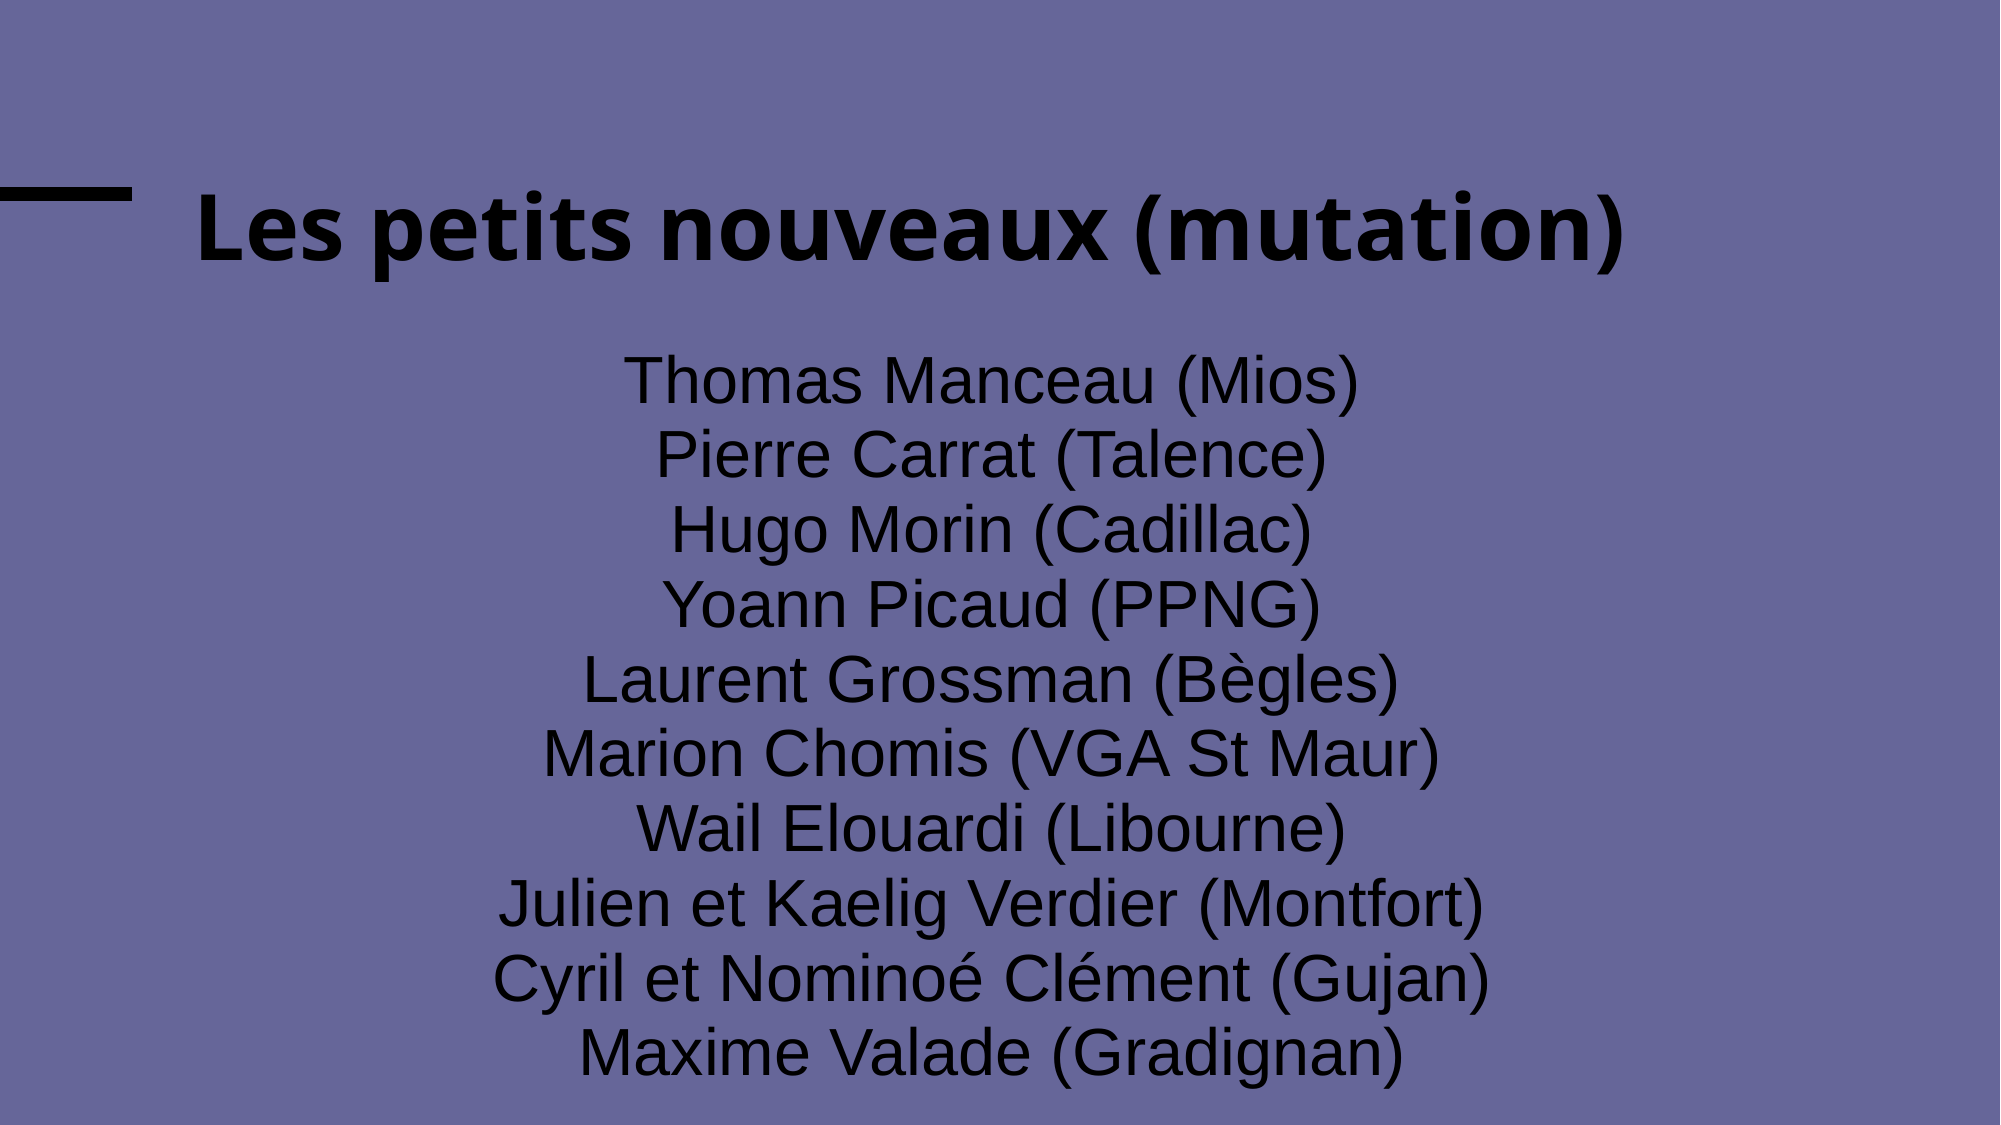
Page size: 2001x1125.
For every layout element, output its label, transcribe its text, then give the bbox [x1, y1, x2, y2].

title Les petits nouveaux (mutation) [178, 178, 1807, 342]
subtitle Thomas Manceau (Mios) Pierre Carrat (Talence) Hugo Morin (Cadillac) Yoann Picaud (PPNG) Laurent Grossman (Bègles) Marion Chomis (VGA St Maur) Wail Elouardi (Libourne) Julien et Kaelig Verdier (Montfort) Cyril et Nominoé Clément (Gujan) Maxime Valade (Gradignan) [178, 342, 1807, 1091]
